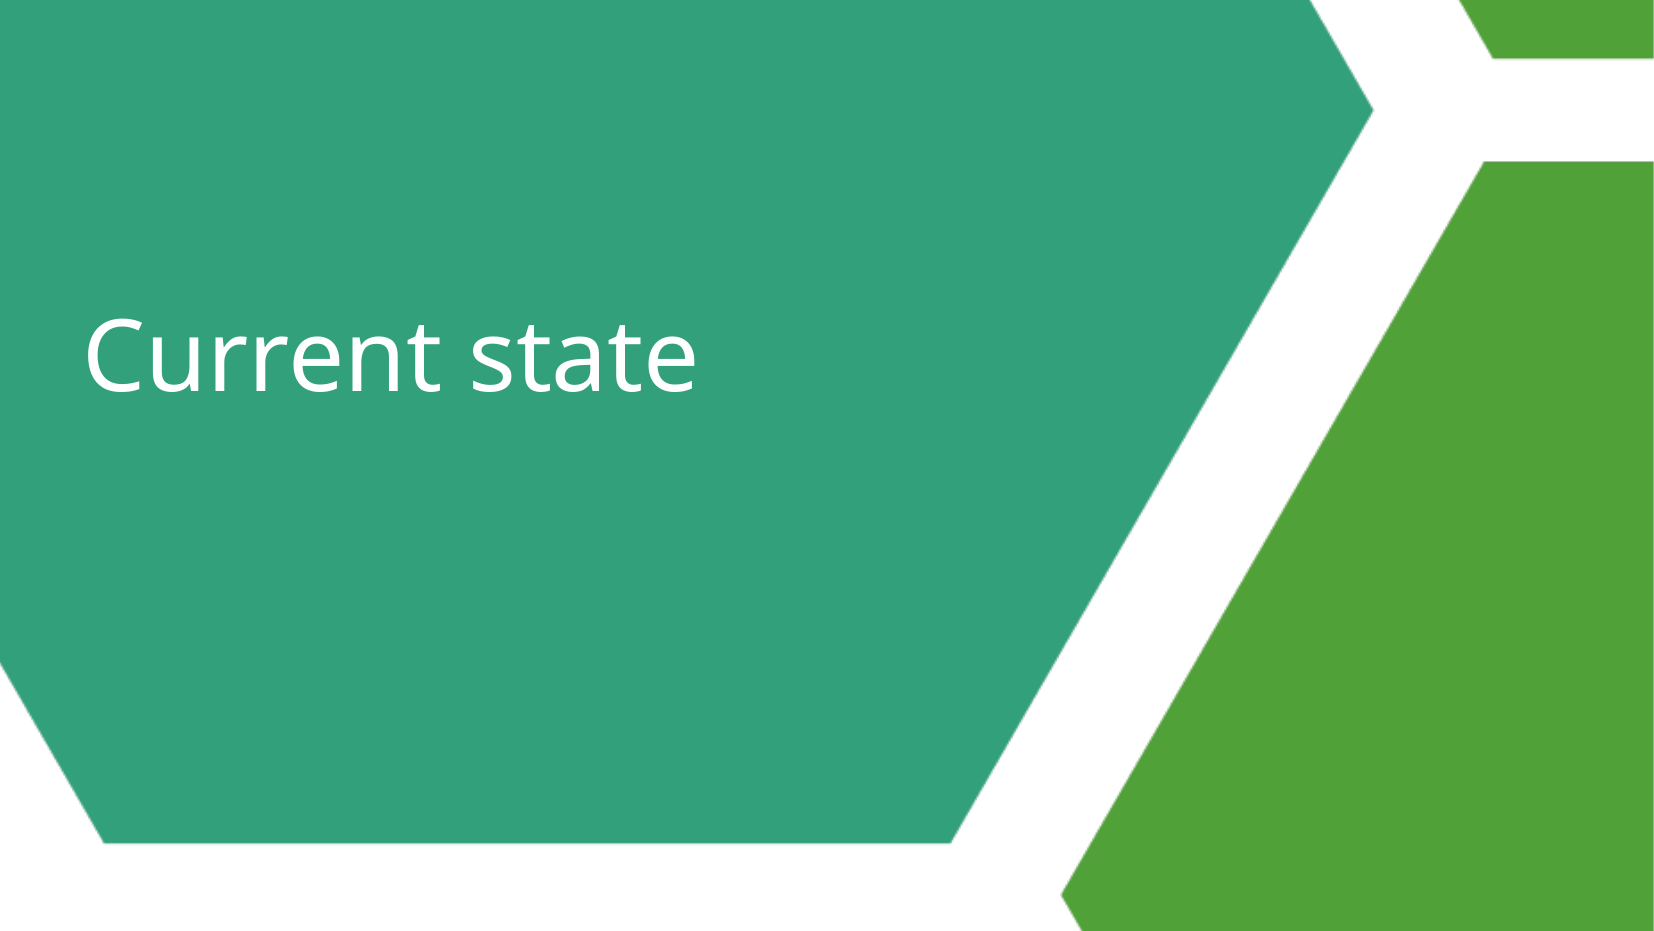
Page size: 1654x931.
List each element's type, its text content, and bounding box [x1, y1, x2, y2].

title Current state [82, 219, 1218, 486]
picture [0, 0, 1654, 931]
